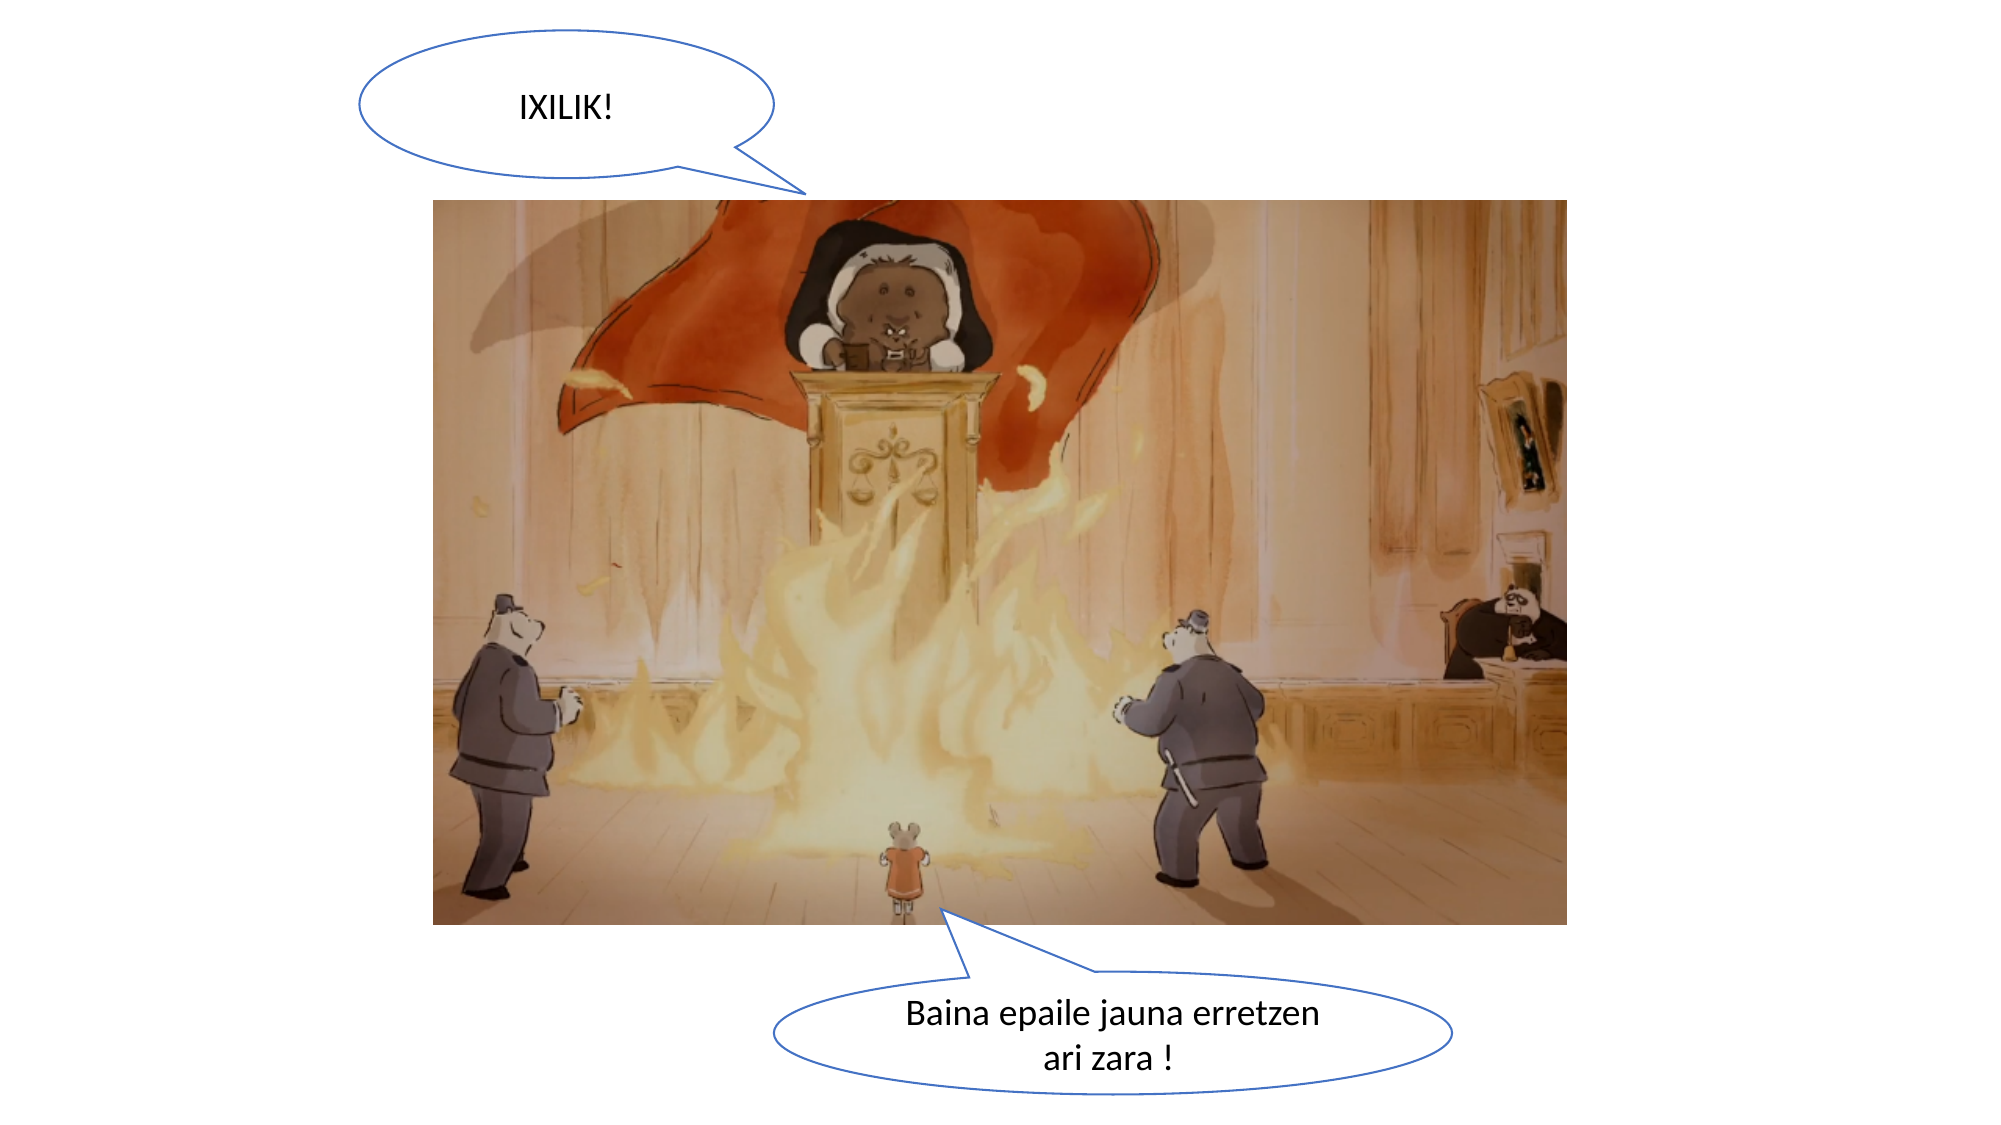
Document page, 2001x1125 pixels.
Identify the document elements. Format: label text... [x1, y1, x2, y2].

text_box IXILIK! [359, 30, 806, 195]
picture [433, 200, 1567, 925]
text_box Baina epaile jauna erretzen ari zara ! [773, 908, 1453, 1095]
